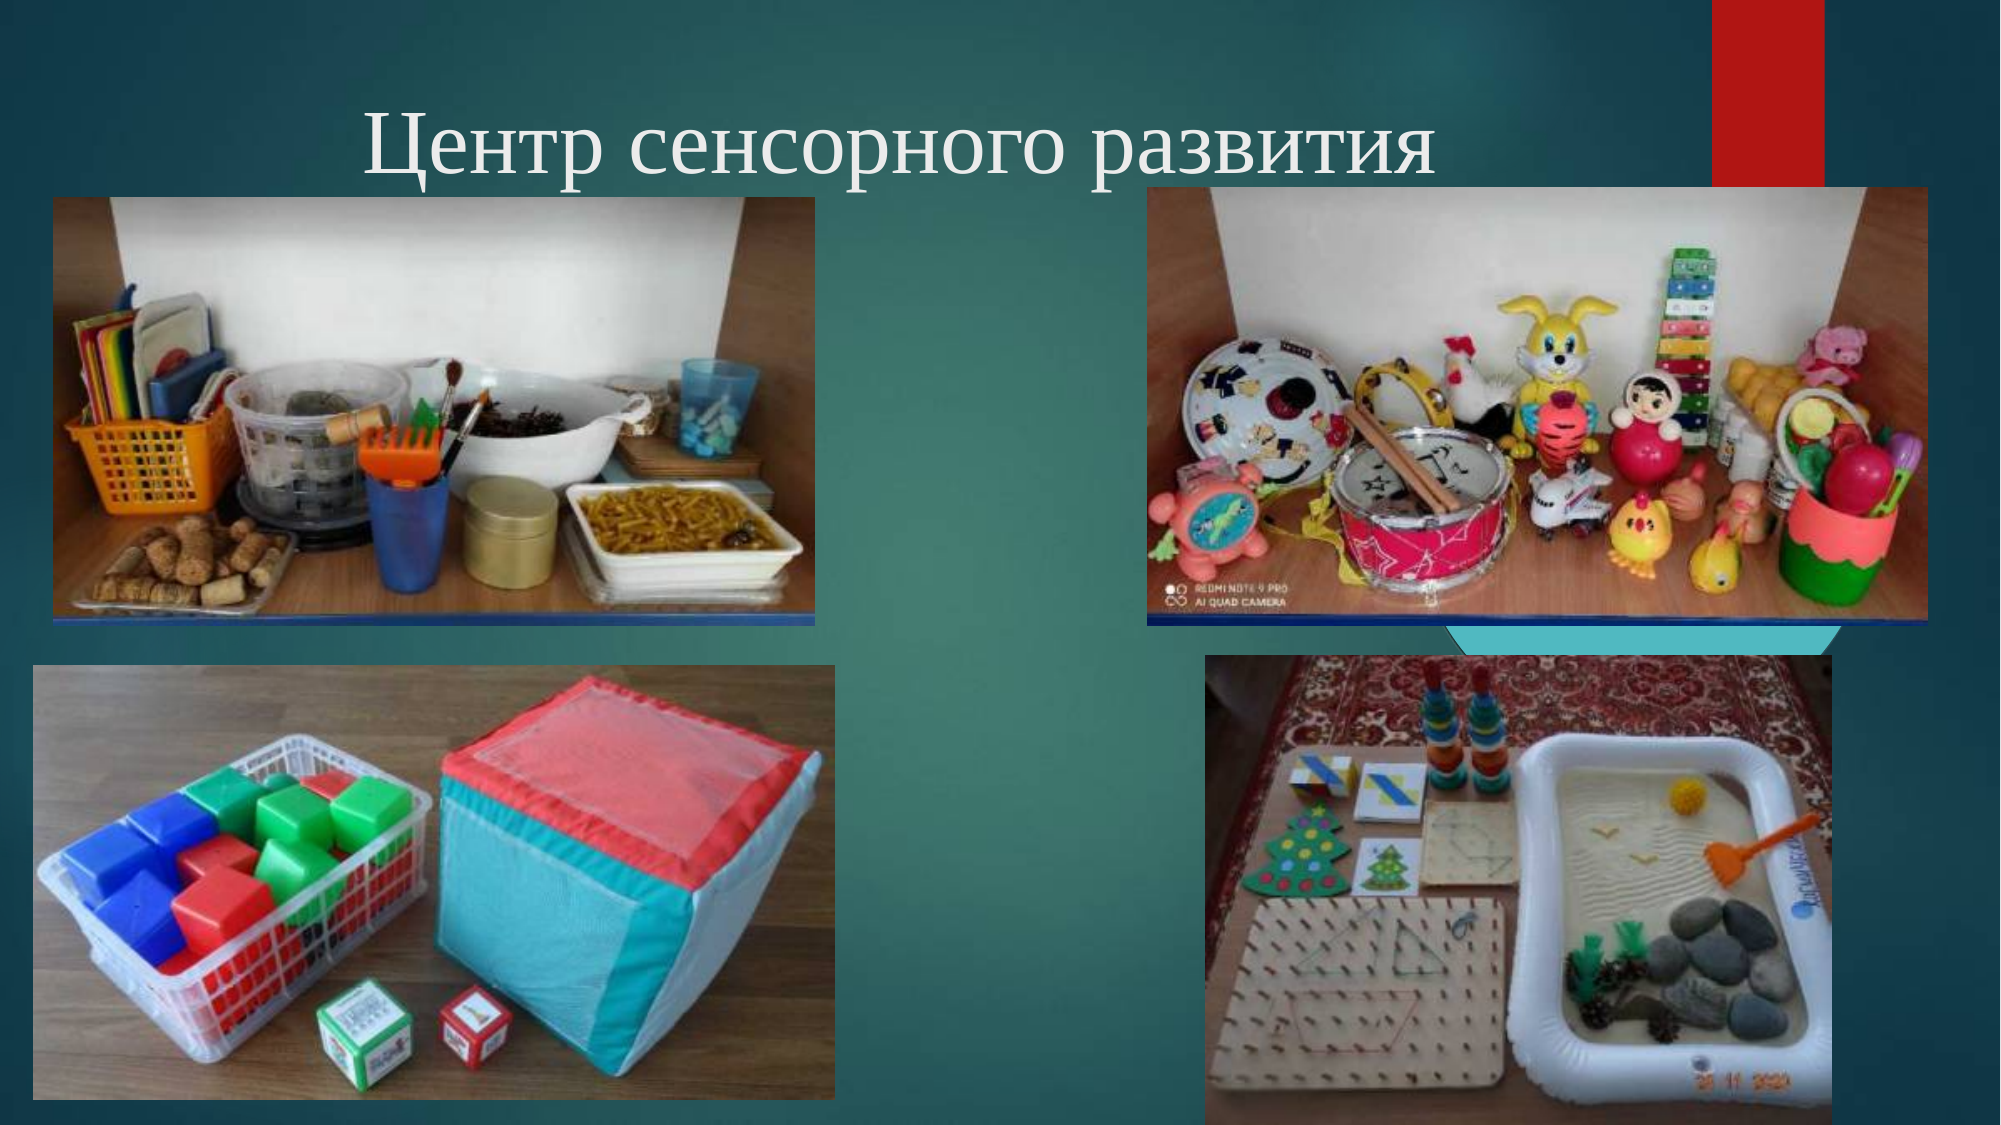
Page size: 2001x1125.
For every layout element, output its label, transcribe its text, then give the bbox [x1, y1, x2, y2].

text_box Центр сенсорного развития [152, 74, 1649, 304]
picture [0, 0, 2001, 1125]
